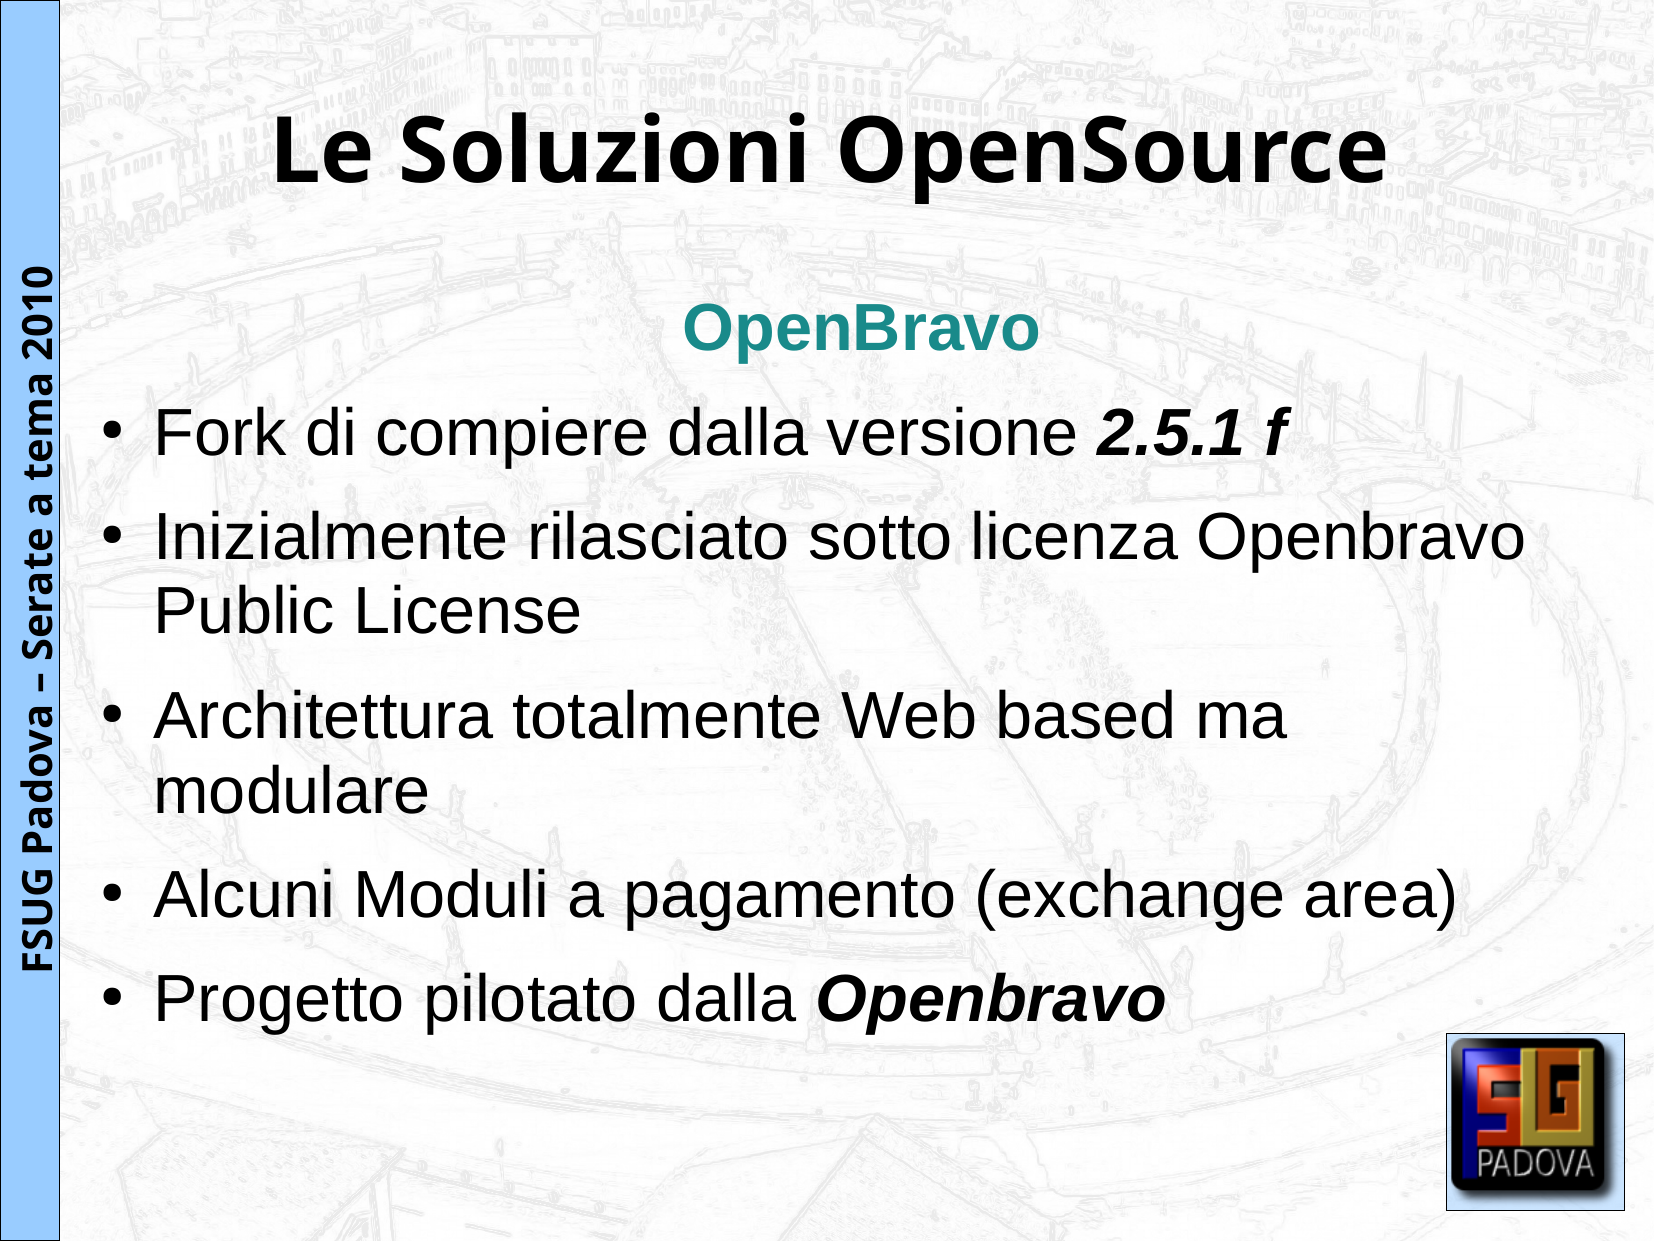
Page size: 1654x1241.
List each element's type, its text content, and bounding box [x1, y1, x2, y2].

list OpenBravo Fork di compiere dalla versione 2.5.1 f Inizialmente rilasciato sotto licenza Openbravo Public License Architettura totalmente Web based ma modulare Alcuni Moduli a pagamento (exchange area) Progetto pilotato dalla Openbravo [82, 290, 1571, 1109]
text_box FSUG Padova – Serate a tema 2010 [0, 0, 60, 1241]
picture [60, 0, 1654, 1241]
title Le Soluzioni OpenSource [88, 56, 1571, 237]
